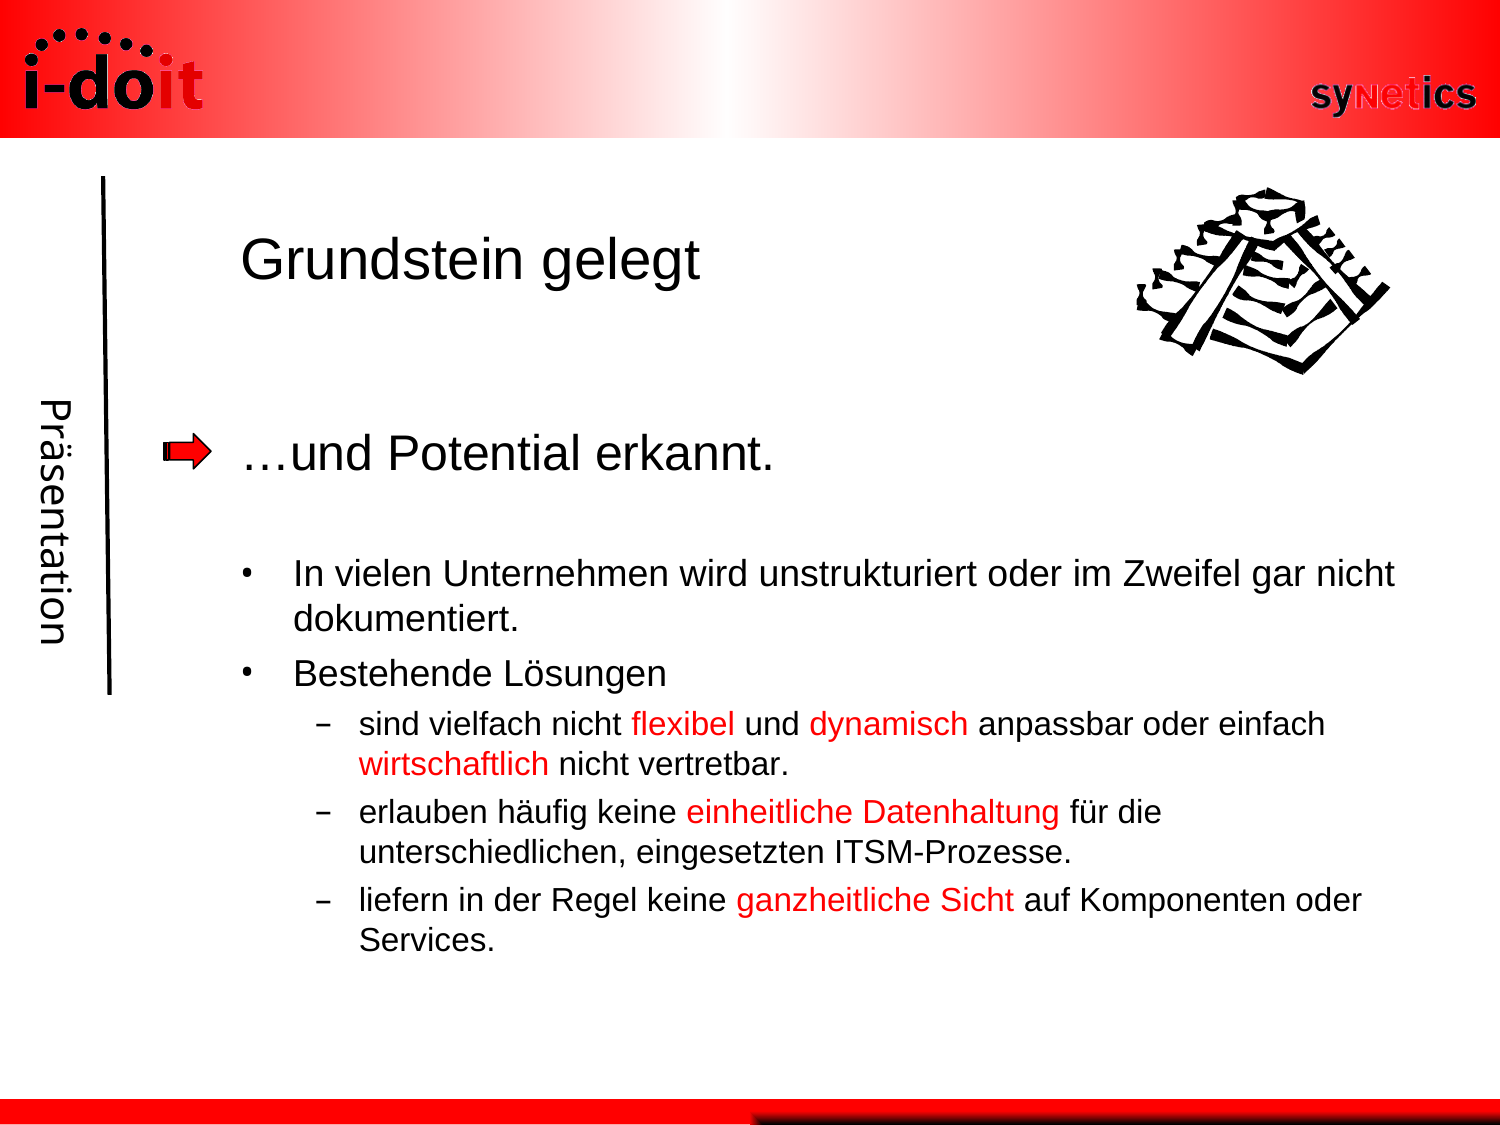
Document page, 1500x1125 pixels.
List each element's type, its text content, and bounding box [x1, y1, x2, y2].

picture [1136, 187, 1391, 376]
text_box Grundstein gelegt [225, 162, 1426, 351]
picture [1311, 75, 1476, 119]
text_box …und Potential erkannt. In vielen Unternehmen wird unstrukturiert oder im Zweifel gar nicht dokumentiert. Bestehende Lösungen sind vielfach nicht flexibel und dynamisch anpassbar oder einfach wirtschaftlich nicht vertretbar. erlauben häufig keine einheitliche Datenhaltung für die unterschiedlichen, eingesetzten ITSM-Prozesse. liefern in der Regel keine ganzheitliche Sicht auf Komponenten oder Services. [225, 412, 1426, 1001]
picture [5, 11, 254, 126]
text_box [164, 433, 212, 469]
